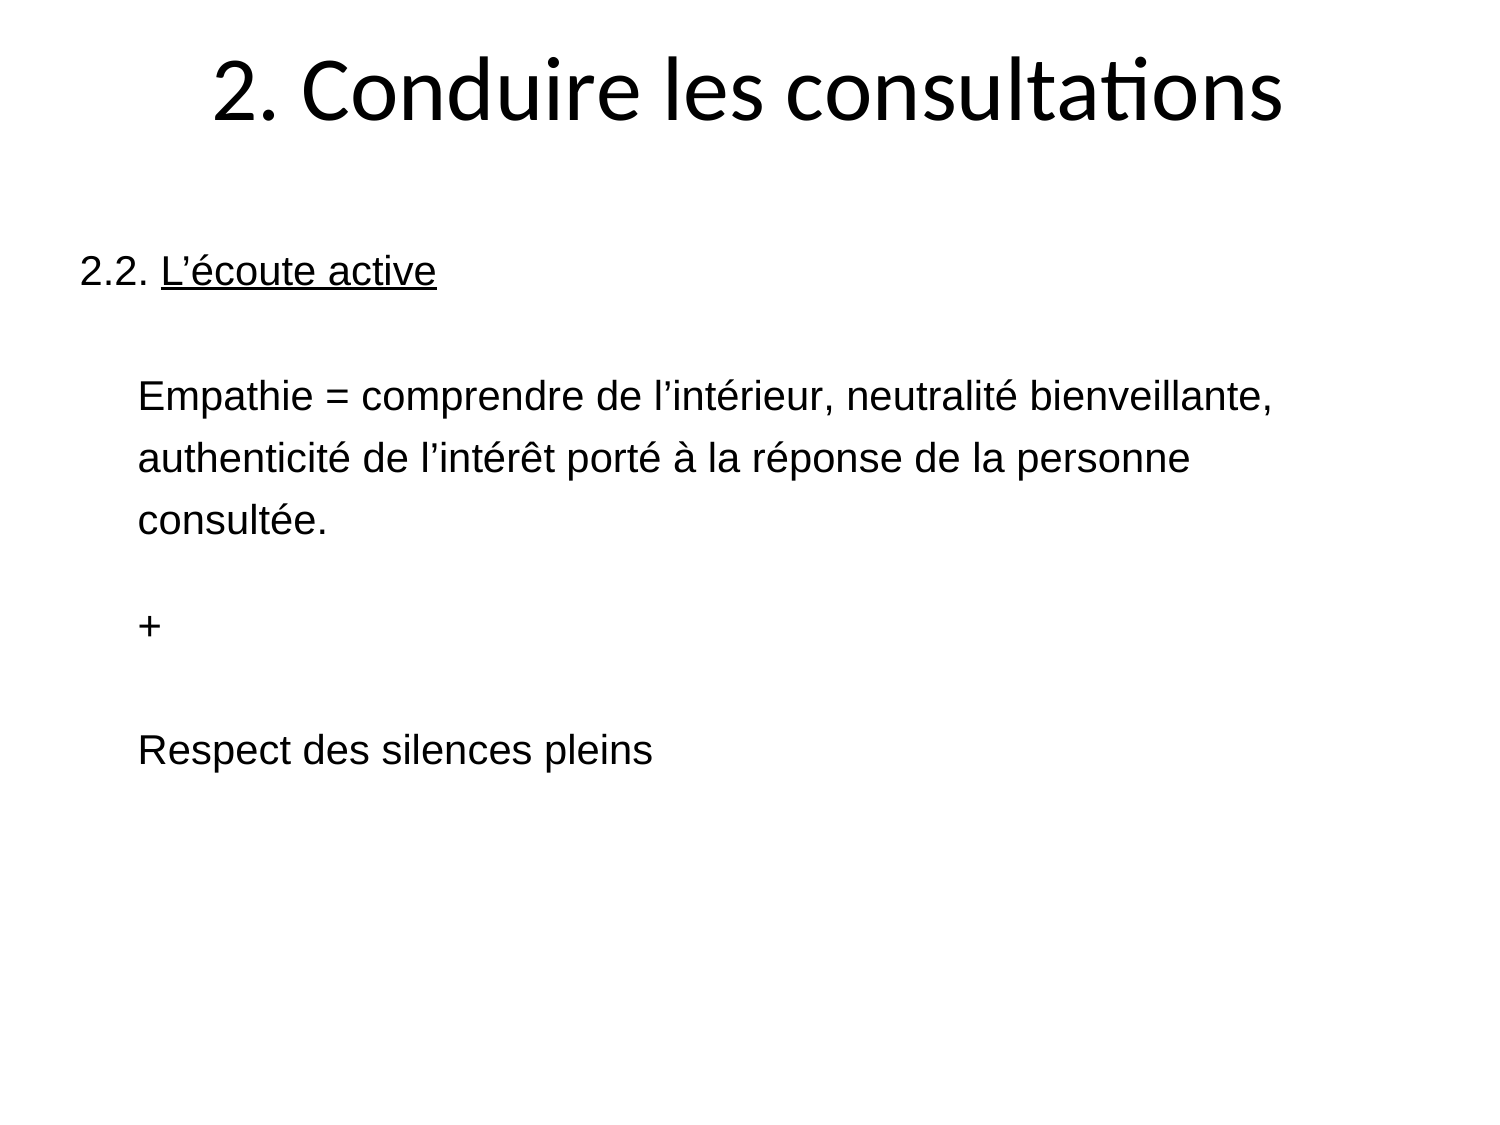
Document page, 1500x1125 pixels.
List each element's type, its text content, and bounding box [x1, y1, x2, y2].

title 2. Conduire les consultations [75, 21, 1422, 257]
text_box 2.2. L’écoute active [64, 235, 1010, 302]
list Empathie = comprendre de l’intérieur, neutralité bienveillante, authenticité de l’intérêt porté à la réponse de la personne consultée. + Respect des silences pleins [64, 300, 1412, 1040]
